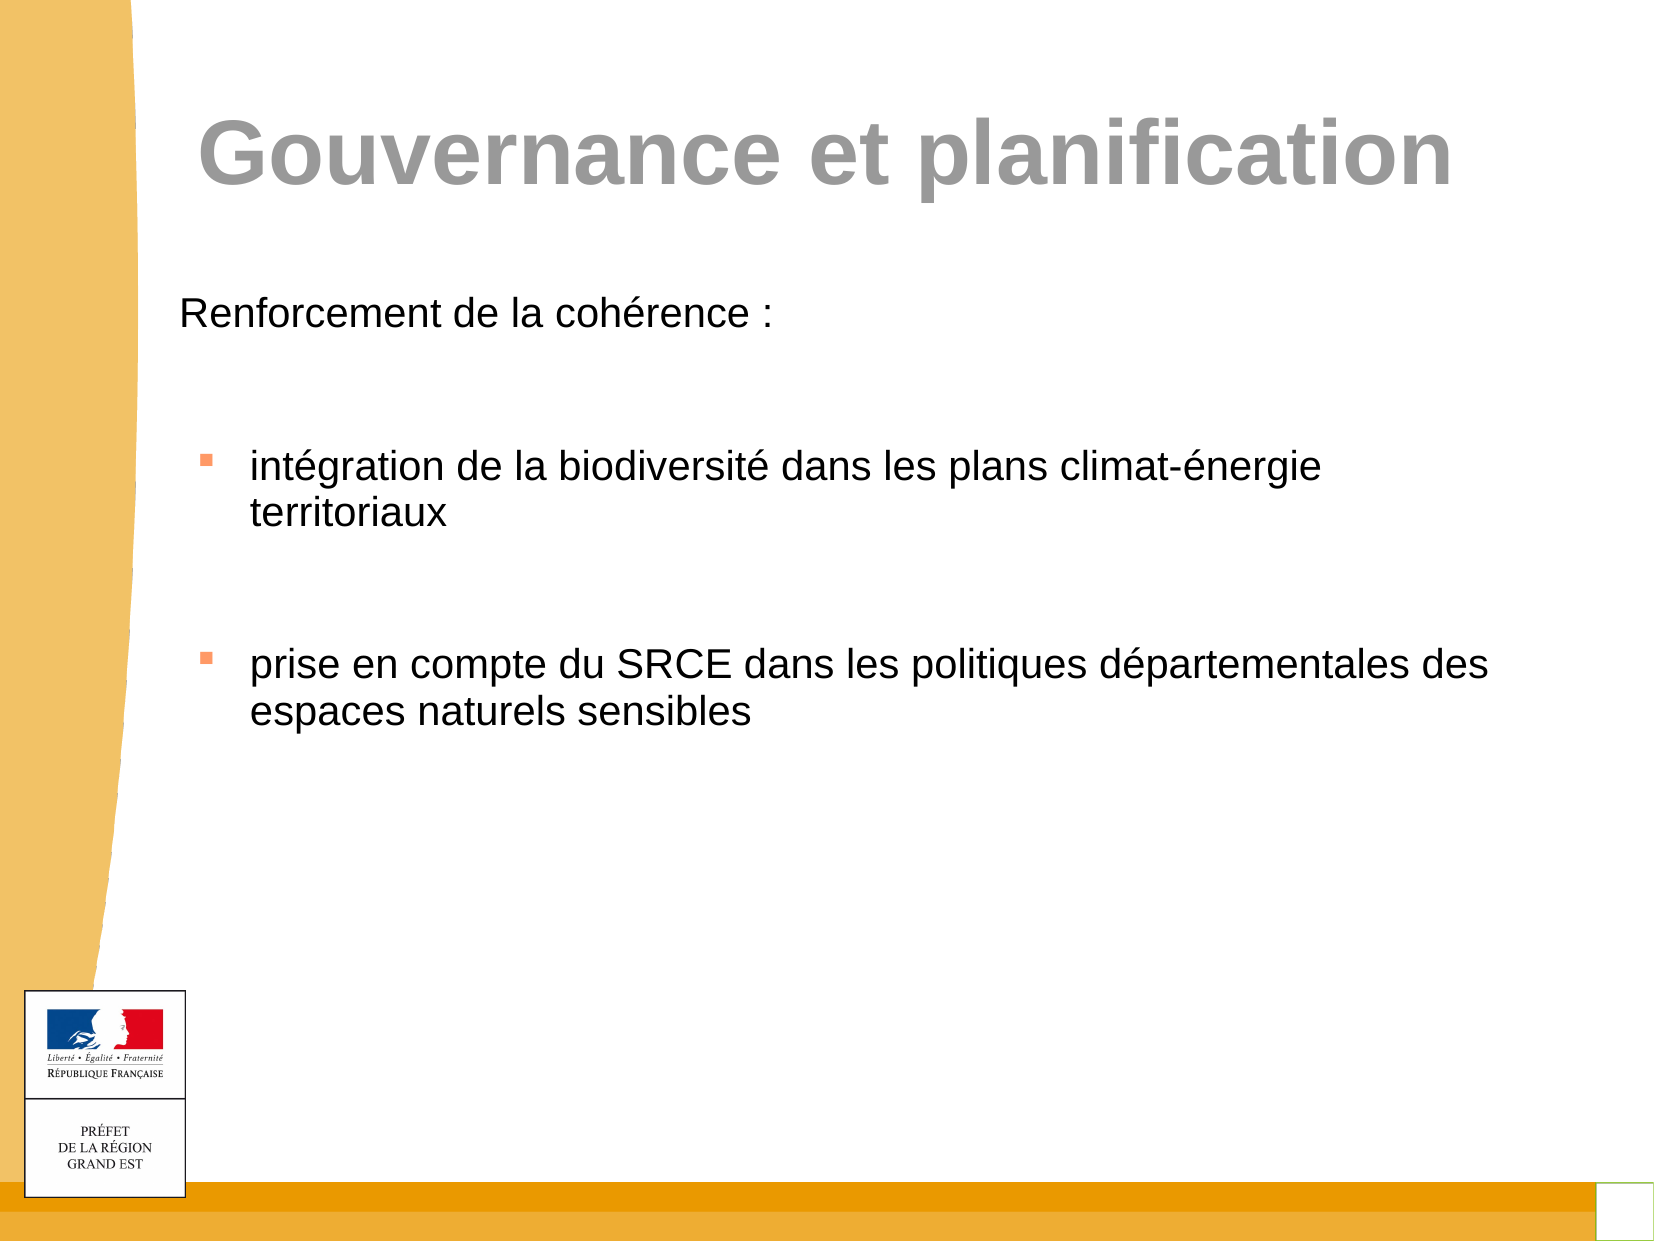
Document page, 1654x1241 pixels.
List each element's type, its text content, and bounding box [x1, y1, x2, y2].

list Renforcement de la cohérence : intégration de la biodiversité dans les plans climat-énergie territoriaux prise en compte du SRCE dans les politiques départementales des espaces naturels sensibles [179, 290, 1509, 1010]
title Gouvernance et planification [82, 49, 1571, 257]
picture [0, 0, 1654, 1241]
